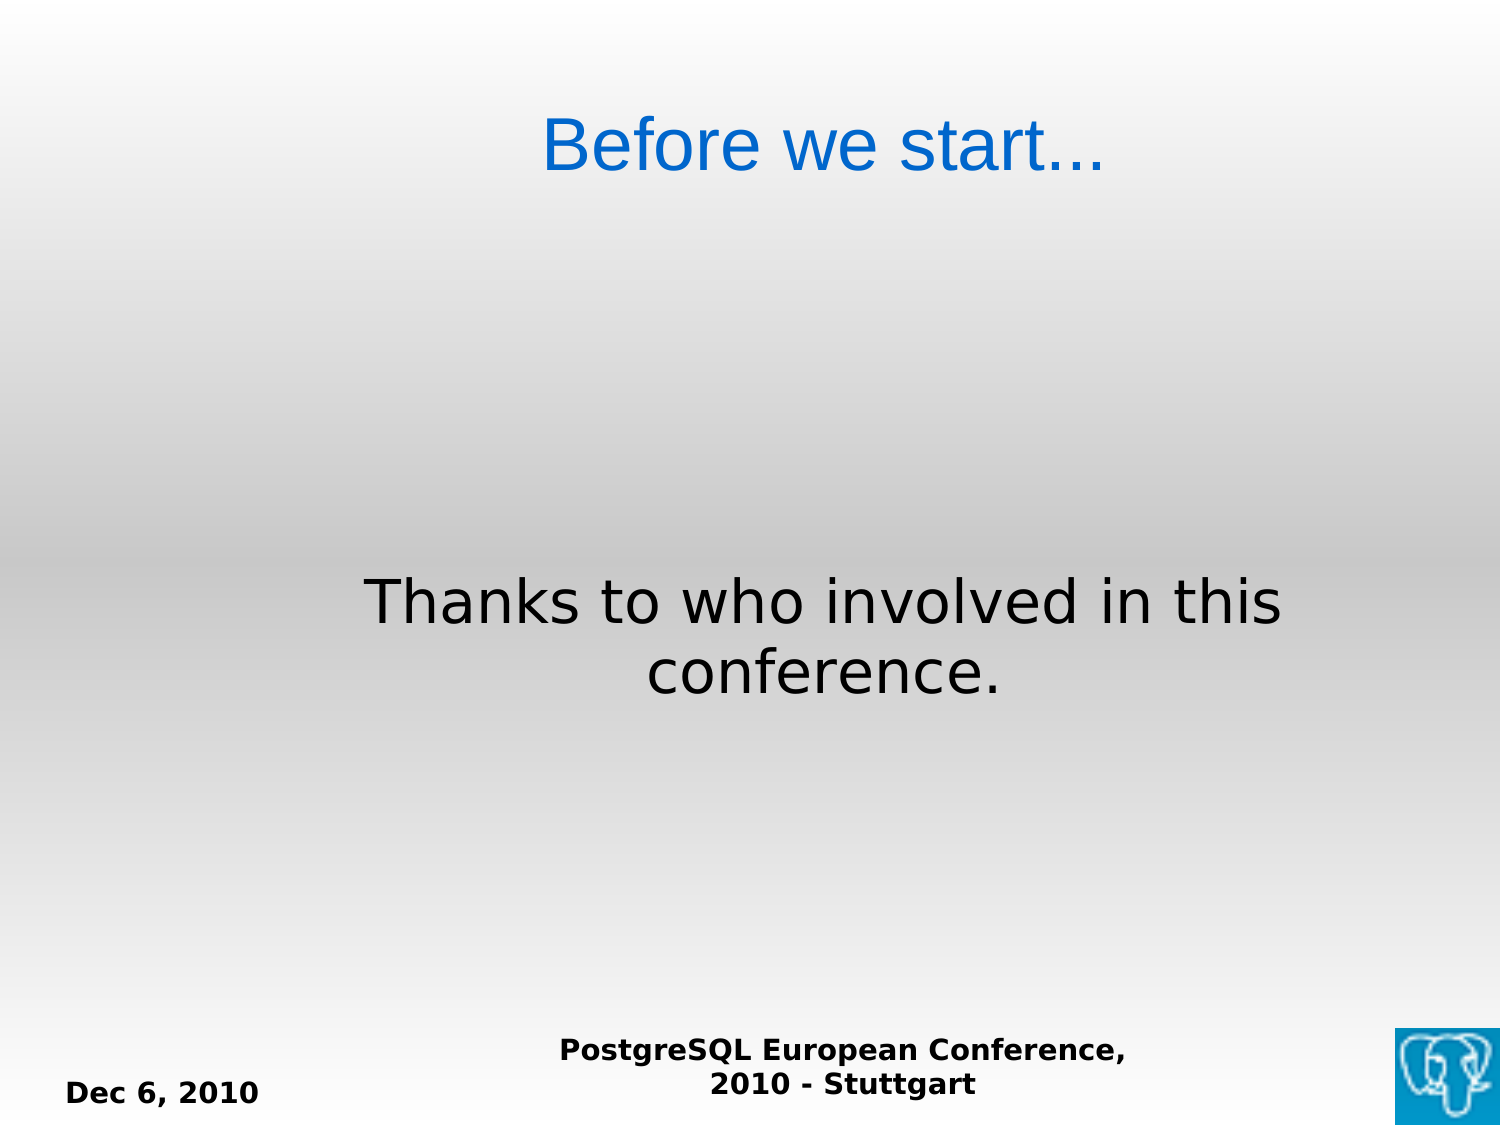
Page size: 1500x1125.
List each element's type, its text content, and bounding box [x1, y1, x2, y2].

title Before we start... [224, 49, 1425, 238]
picture [1400, 1033, 1492, 1118]
subtitle Thanks to who involved in this conference. [224, 299, 1425, 975]
